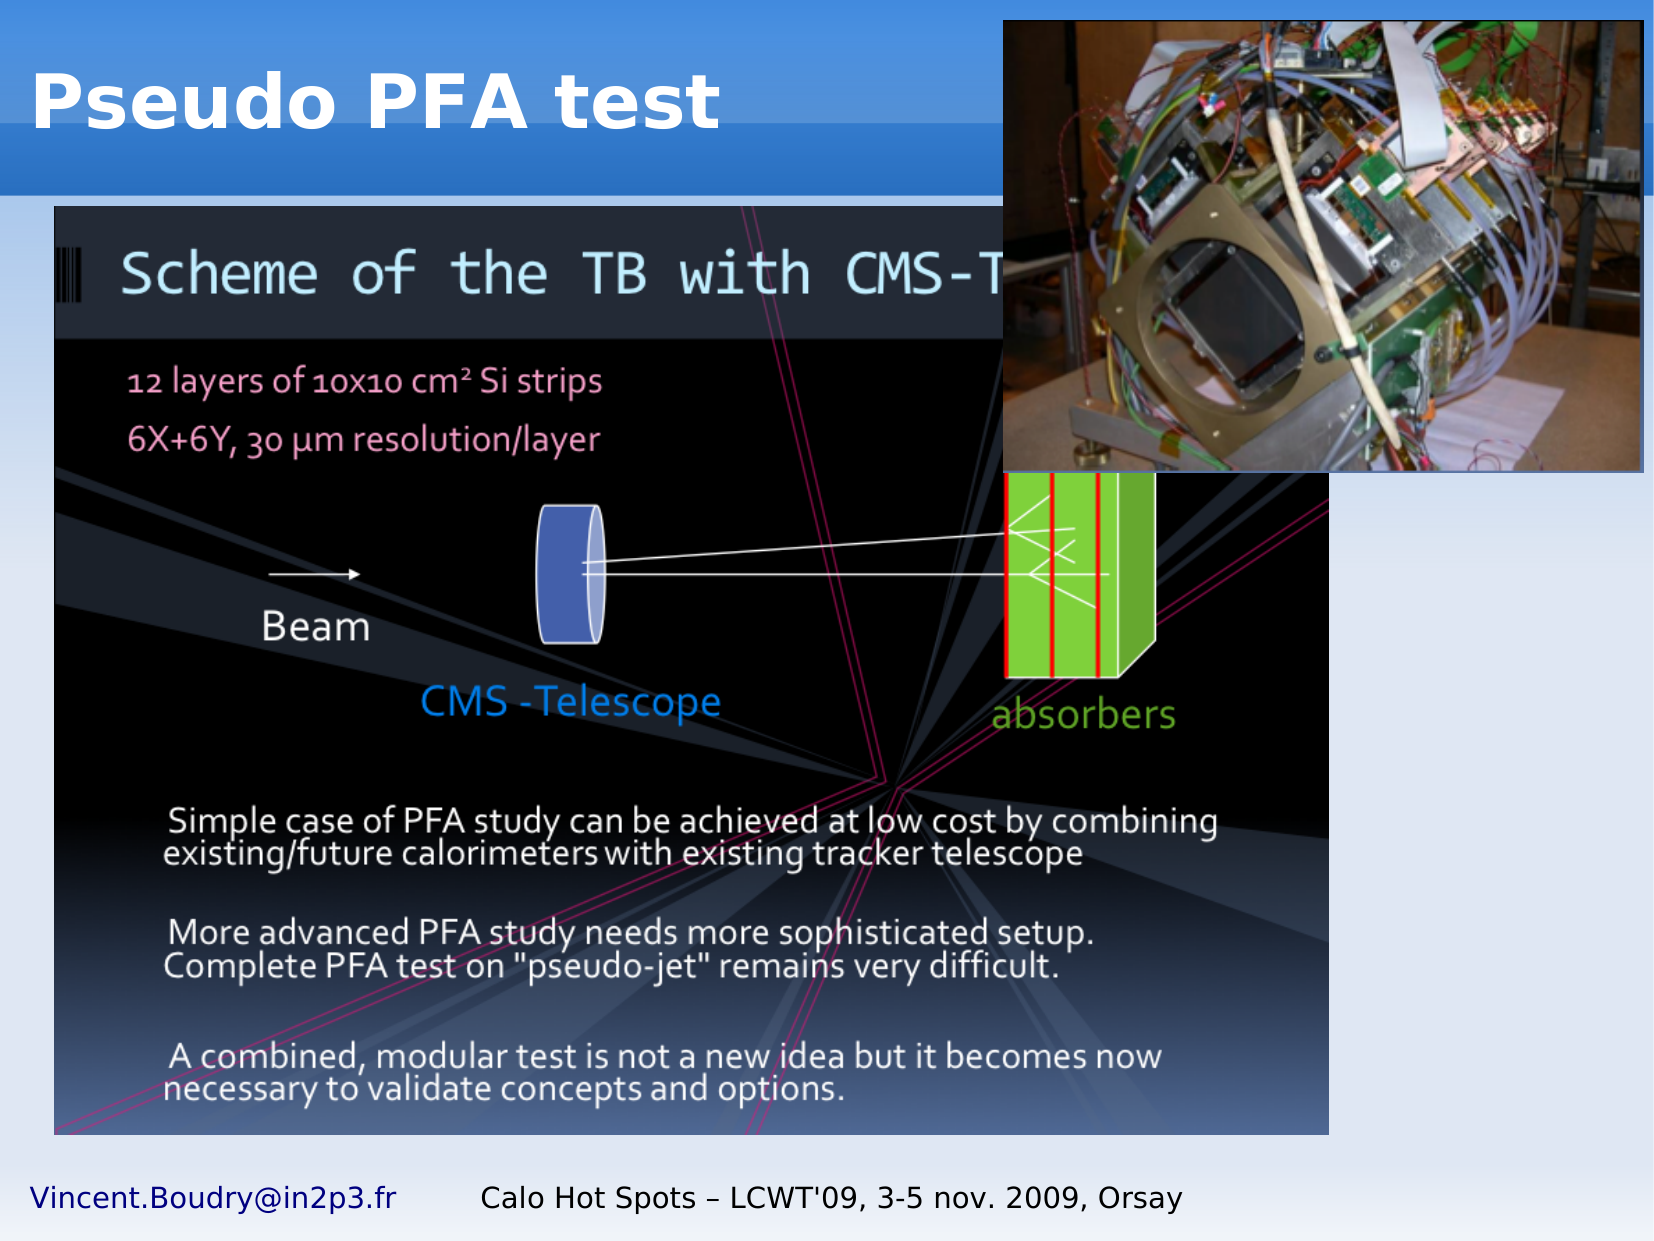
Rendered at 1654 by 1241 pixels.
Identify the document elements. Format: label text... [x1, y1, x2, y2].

title Pseudo PFA test [29, 0, 1654, 207]
picture [0, 0, 1654, 1241]
